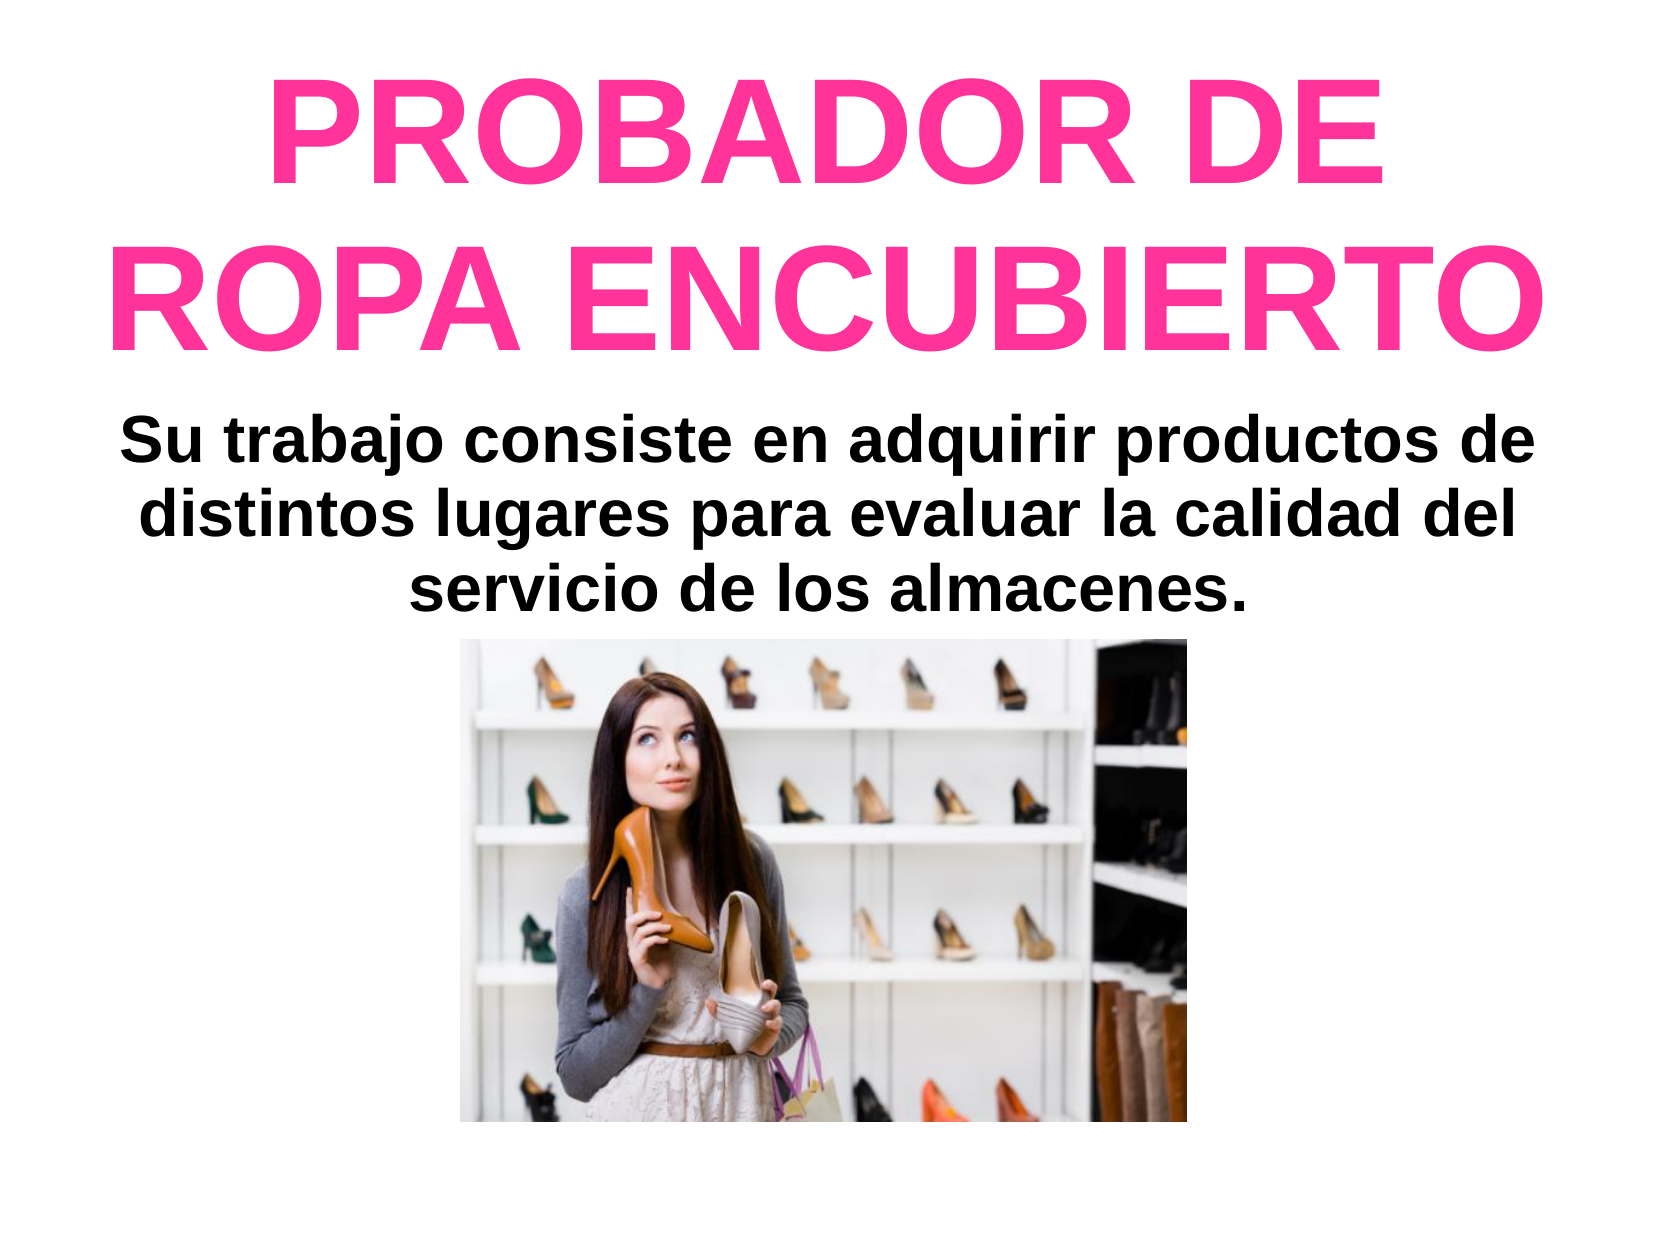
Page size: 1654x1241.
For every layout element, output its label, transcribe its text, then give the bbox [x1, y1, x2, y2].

picture [460, 639, 1187, 1123]
title PROBADOR DE ROPA ENCUBIERTO [82, 47, 1571, 383]
list Su trabajo consiste en adquirir productos de distintos lugares para evaluar la calidad del servicio de los almacenes. [25, 401, 1562, 714]
